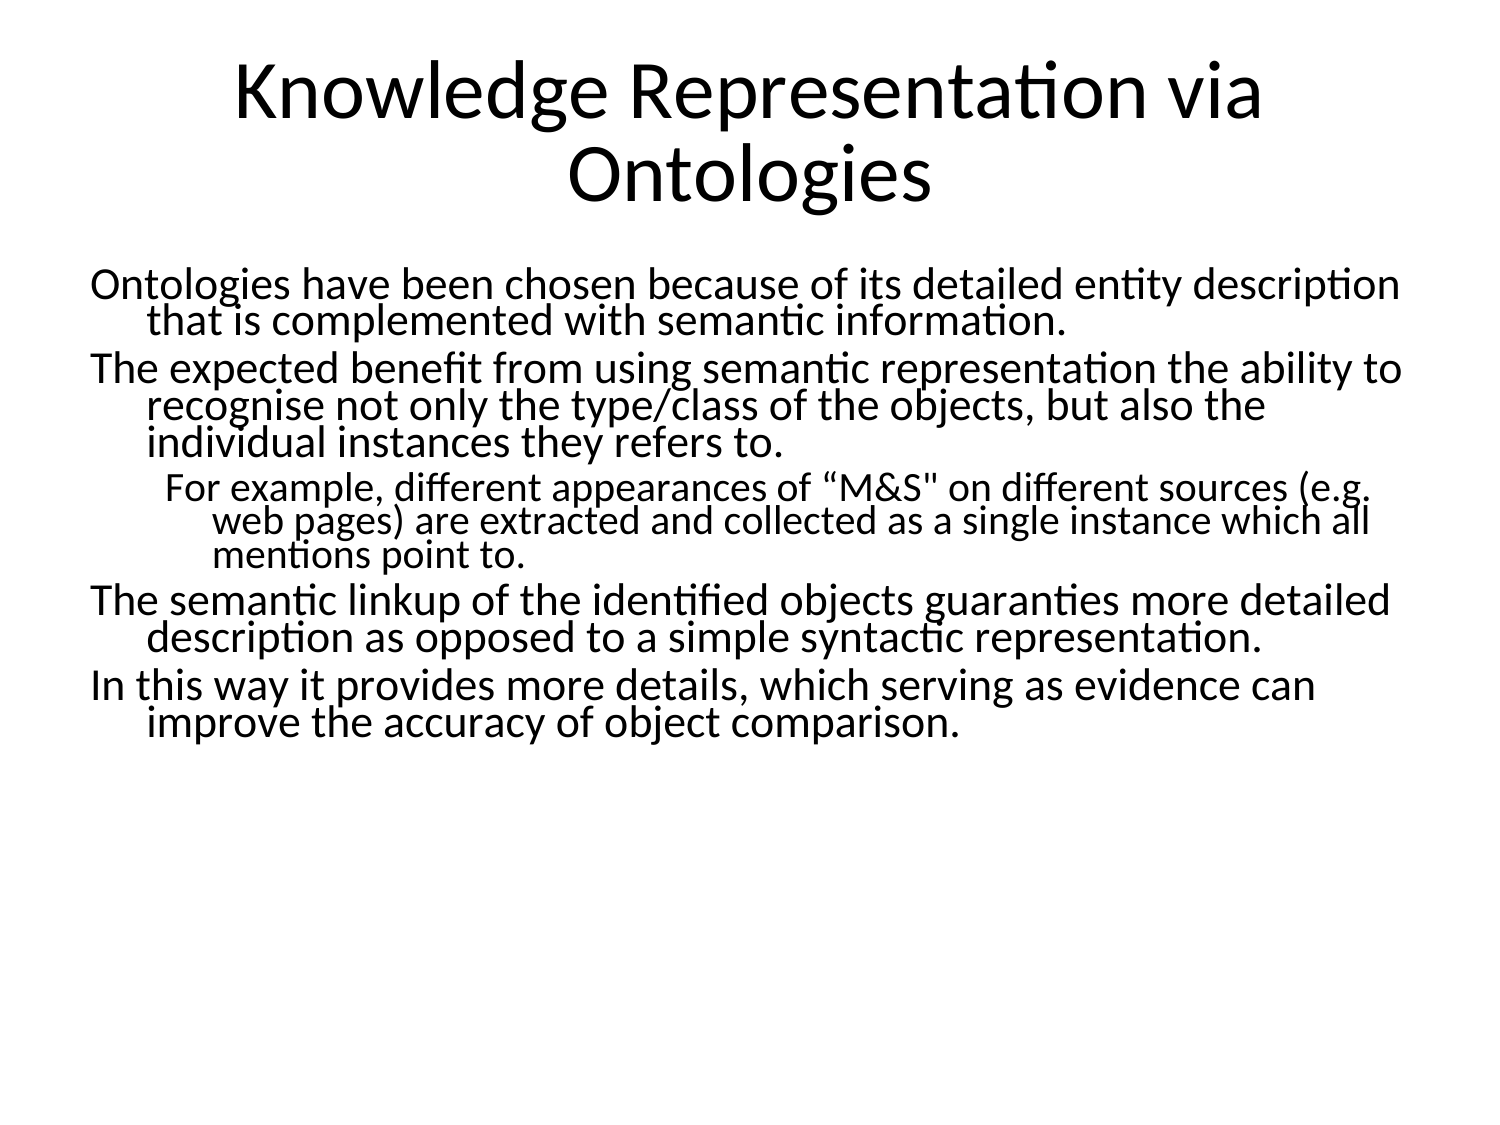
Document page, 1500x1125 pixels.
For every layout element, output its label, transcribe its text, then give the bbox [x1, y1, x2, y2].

title Knowledge Representation via Ontologies [75, 31, 1426, 247]
list Ontologies have been chosen because of its detailed entity description that is complemented with semantic information. The expected benefit from using semantic representation the ability to recognise not only the type/class of the objects, but also the individual instances they refers to. For example, different appearances of “M&S" on different sources (e.g. web pages) are extracted and collected as a single instance which all mentions point to. The semantic linkup of the identified objects guaranties more detailed description as opposed to a simple syntactic representation. In this way it provides more details, which serving as evidence can improve the accuracy of object comparison. [75, 262, 1426, 1054]
